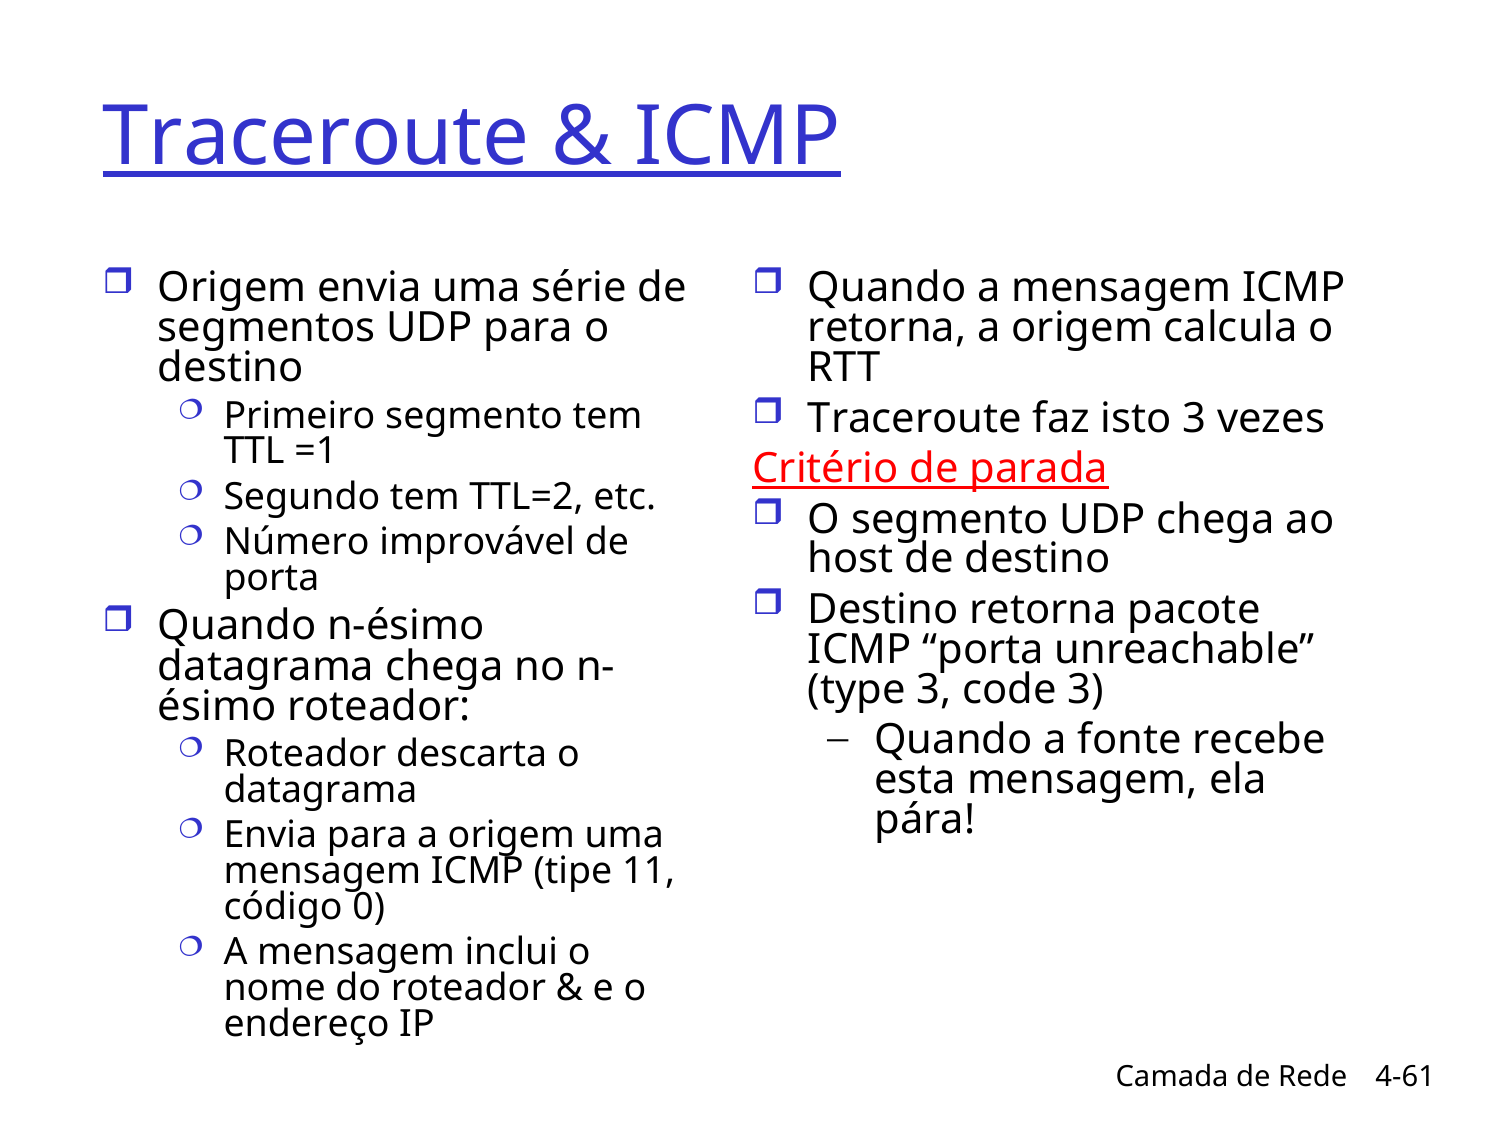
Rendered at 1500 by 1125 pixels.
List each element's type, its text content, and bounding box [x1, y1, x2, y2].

text_box 4-<número> [1339, 1050, 1451, 1125]
text_box Camada de Rede [887, 1050, 1339, 1125]
text_box Origem envia uma série de segmentos UDP para o destino Primeiro segmento tem TTL =1 Segundo tem TTL=2, etc. Número improvável de porta Quando n-ésimo datagrama chega no n-ésimo roteador: Roteador descarta o datagrama Envia para a origem uma mensagem ICMP (tipe 11, código 0) A mensagem inclui o nome do roteador & e o endereço IP [87, 262, 713, 1026]
text_box Quando a mensagem ICMP retorna, a origem calcula o RTT Traceroute faz isto 3 vezes Critério de parada O segmento UDP chega ao host de destino Destino retorna pacote ICMP “porta unreachable” (type 3, code 3) Quando a fonte recebe esta mensagem, ela pára! [737, 262, 1363, 1026]
text_box Traceroute & ICMP [87, 37, 1363, 225]
